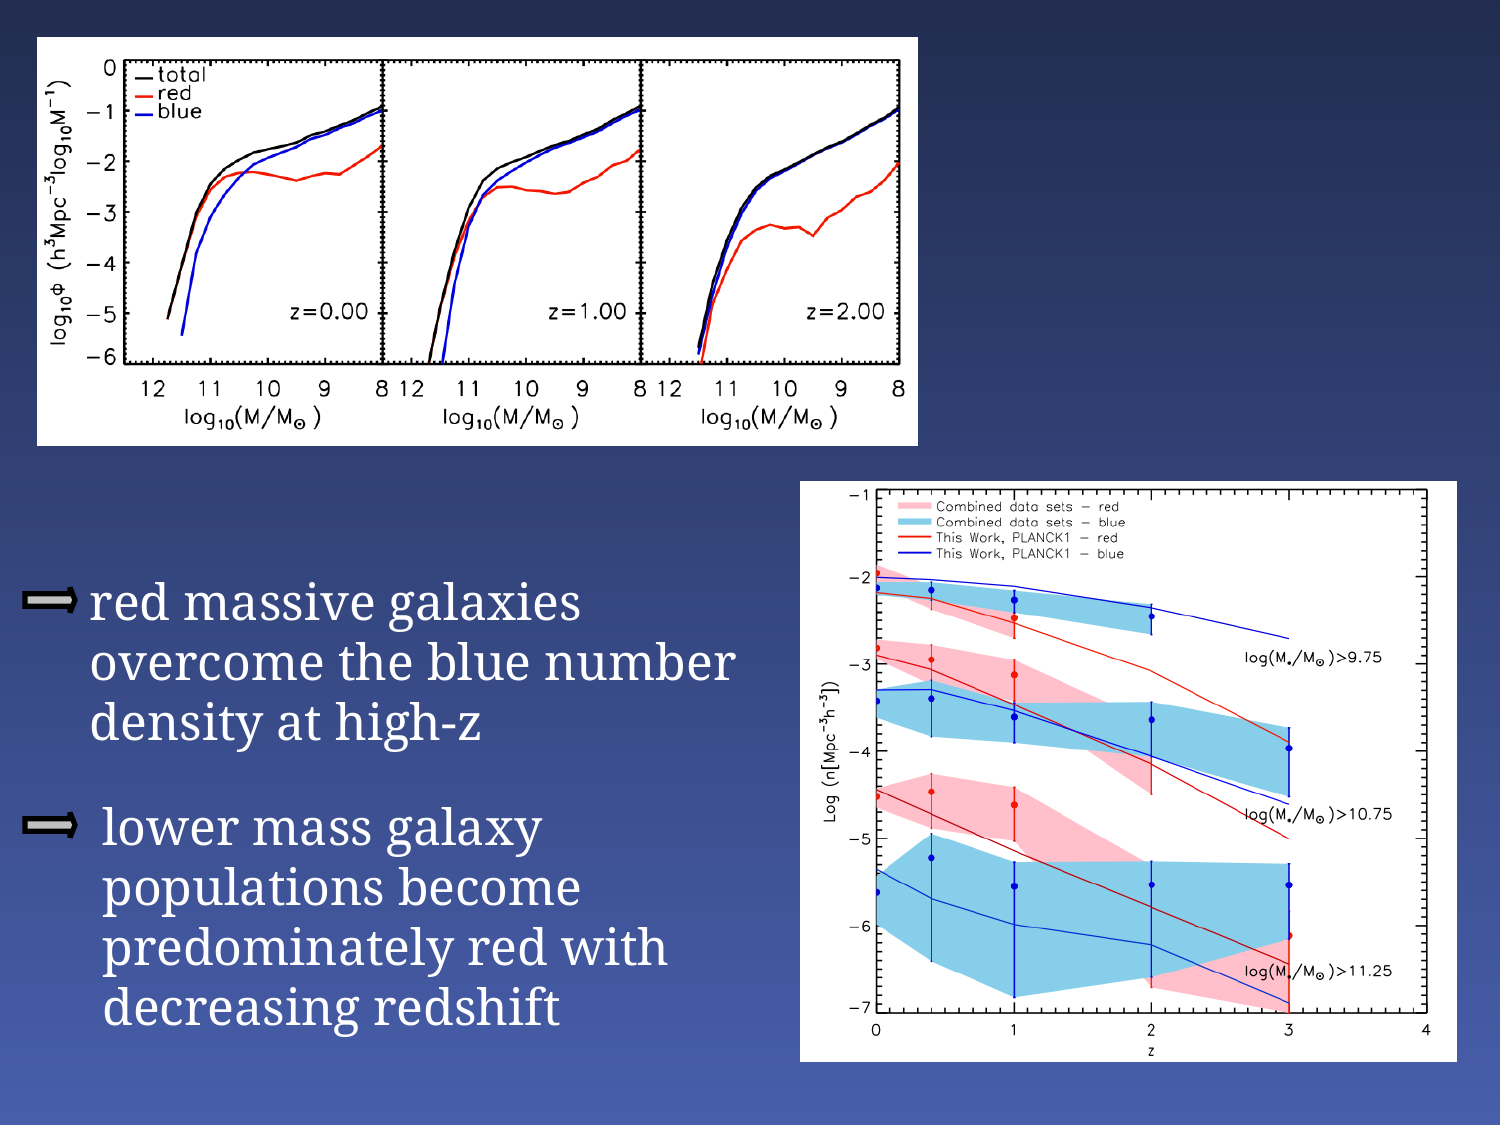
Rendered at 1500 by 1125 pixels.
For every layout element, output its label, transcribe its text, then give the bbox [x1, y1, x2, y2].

text_box [24, 812, 76, 838]
text_box red massive galaxies overcome the blue number density at high-z [74, 562, 788, 758]
text_box lower mass galaxy populations become predominately red with decreasing redshift [87, 787, 800, 1043]
text_box [24, 587, 76, 613]
picture [37, 37, 918, 446]
picture [800, 481, 1457, 1062]
